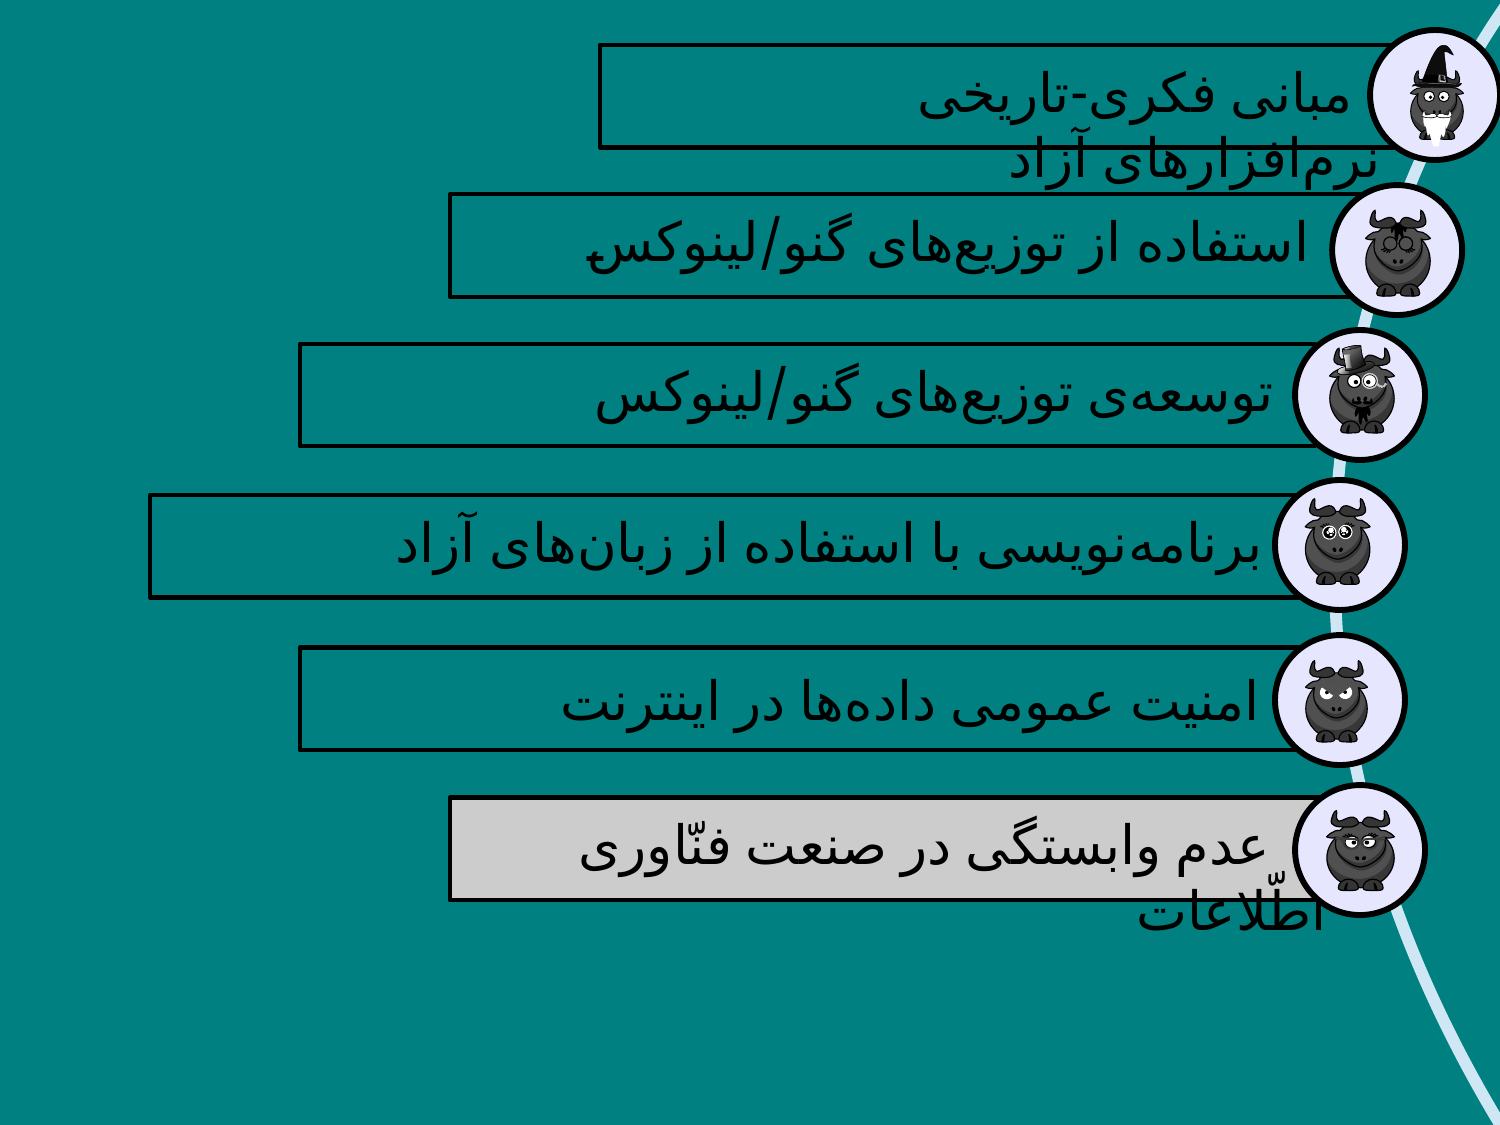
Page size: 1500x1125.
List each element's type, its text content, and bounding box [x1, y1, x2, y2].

text_box [1275, 635, 1405, 766]
picture [1365, 209, 1432, 297]
text_box [1295, 329, 1426, 460]
text_box توسعه‌ی توزیع‌های گنو/لینوکس [299, 343, 1316, 447]
picture [1326, 810, 1396, 892]
text_box برنامه‌نویسی با استفاده از زبان‌های آزاد [150, 495, 1301, 598]
picture [1304, 498, 1371, 586]
text_box [1275, 479, 1405, 610]
text_box استفاده از توزیع‌های گنو/لینوکس [450, 194, 1362, 297]
picture [1305, 660, 1369, 743]
text_box عدم وابستگی در صنعت فنّاوری اطّلاعات [450, 797, 1321, 901]
text_box امنیت عمومی داده‌ها در اینترنت [300, 647, 1301, 751]
text_box [1332, 185, 1463, 316]
text_box مبانی فکری-تاریخی نرم‌افزارهای آزاد [600, 45, 1395, 148]
picture [1328, 345, 1396, 434]
text_box [1295, 785, 1426, 916]
text_box [1370, 29, 1500, 160]
picture [1410, 45, 1464, 147]
